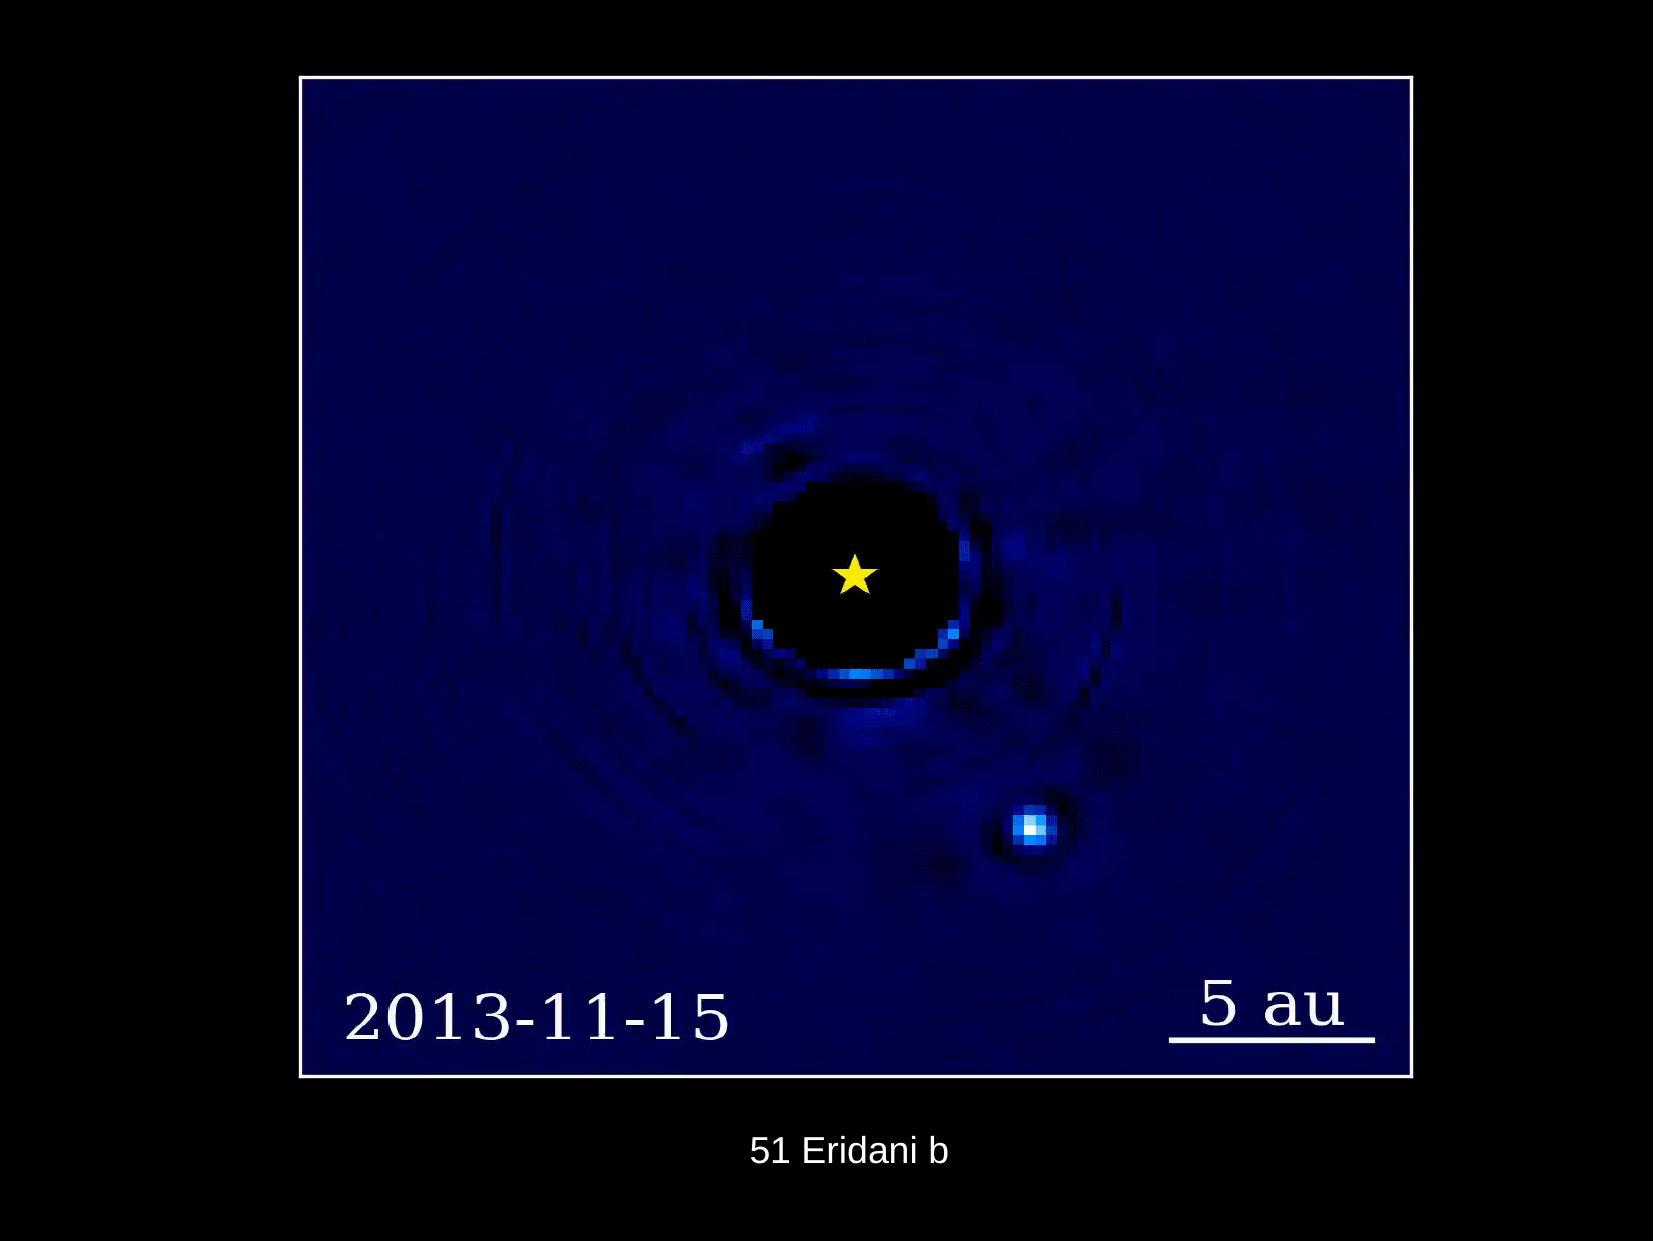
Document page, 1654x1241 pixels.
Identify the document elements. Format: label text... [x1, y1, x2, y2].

text_box 51 Eridani b [500, 1121, 1199, 1179]
text_box [242, 25, 1469, 1127]
